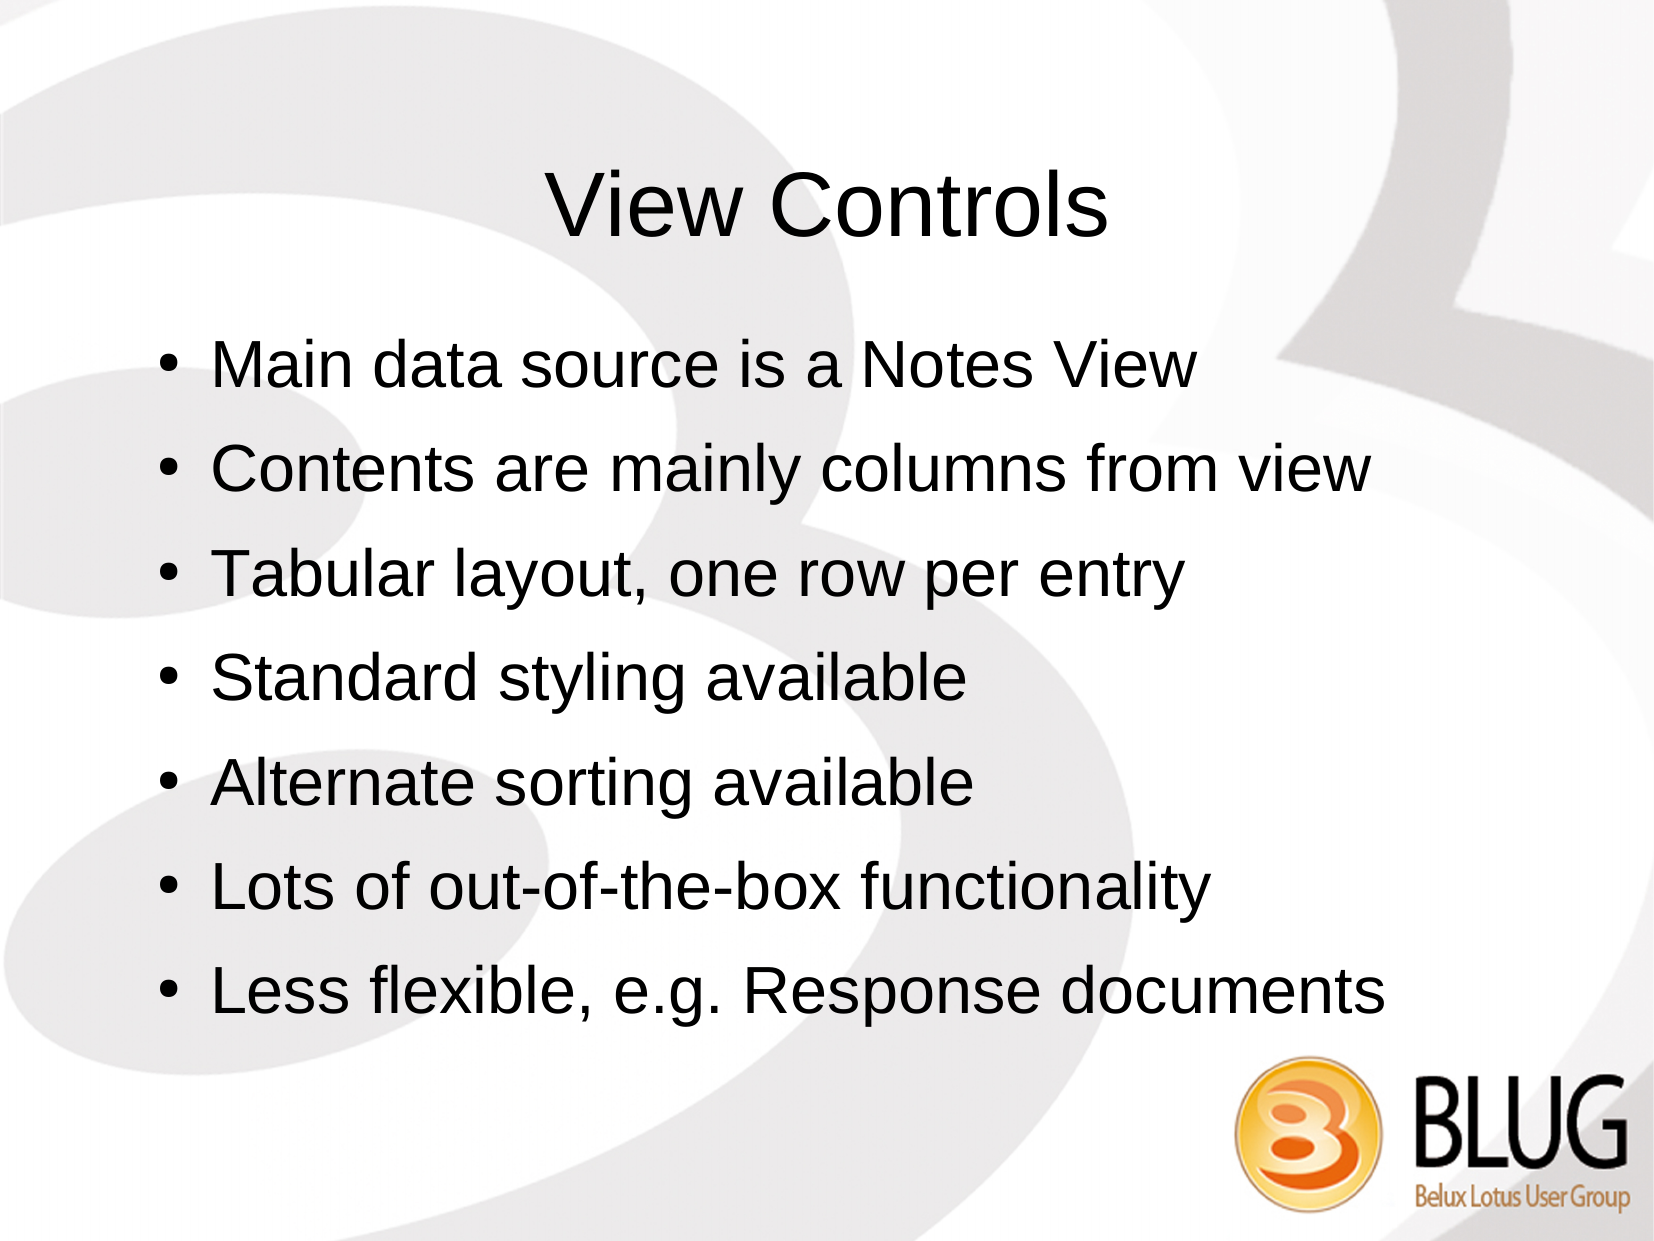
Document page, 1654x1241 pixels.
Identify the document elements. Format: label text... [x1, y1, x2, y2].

title View Controls [121, 102, 1534, 310]
picture [0, 0, 1654, 1241]
list Main data source is a Notes View Contents are mainly columns from view Tabular layout, one row per entry Standard styling available Alternate sorting available Lots of out-of-the-box functionality Less flexible, e.g. Response documents [121, 327, 1534, 1052]
